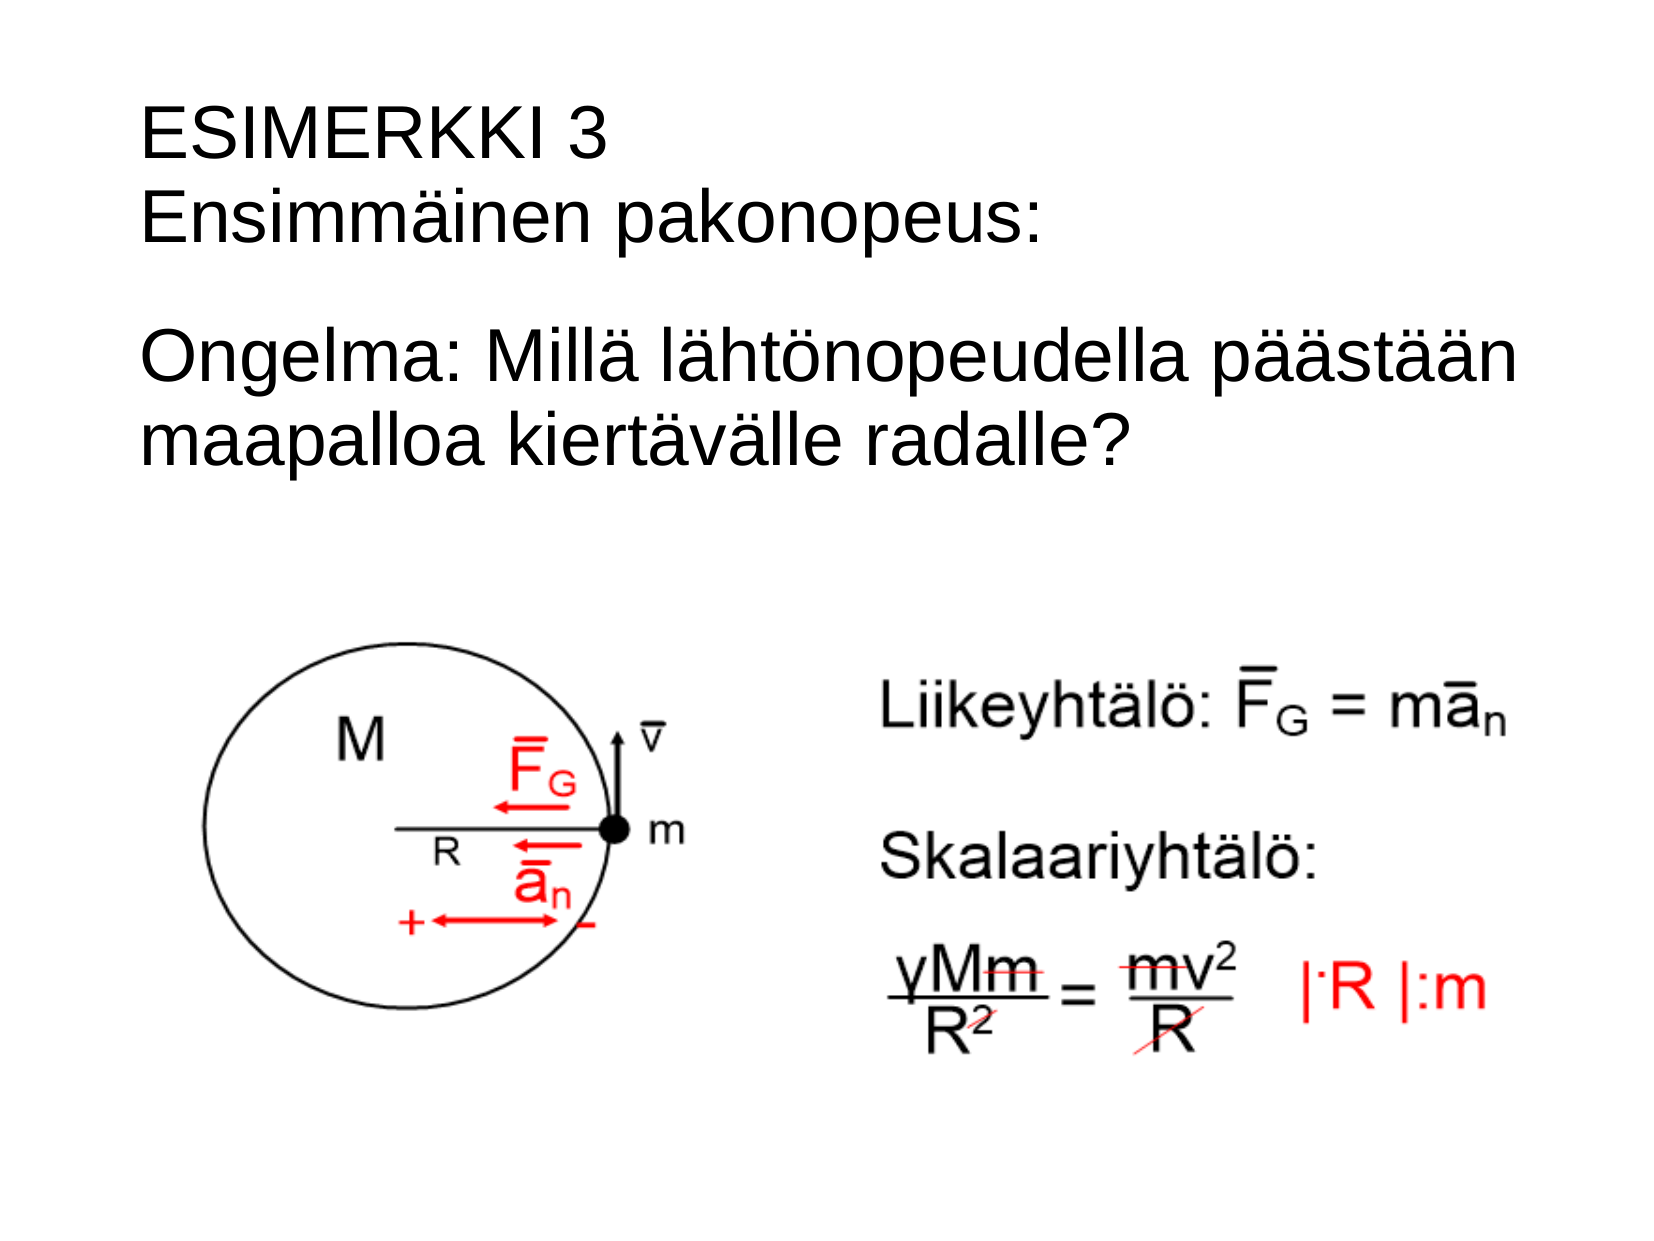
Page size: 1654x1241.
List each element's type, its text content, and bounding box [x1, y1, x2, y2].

text_box ESIMERKKI 3 Ensimmäinen pakonopeus: Ongelma: Millä lähtönopeudella päästään maapalloa kiertävälle radalle? [124, 82, 1536, 490]
picture [153, 588, 728, 1052]
picture [838, 592, 1593, 1111]
